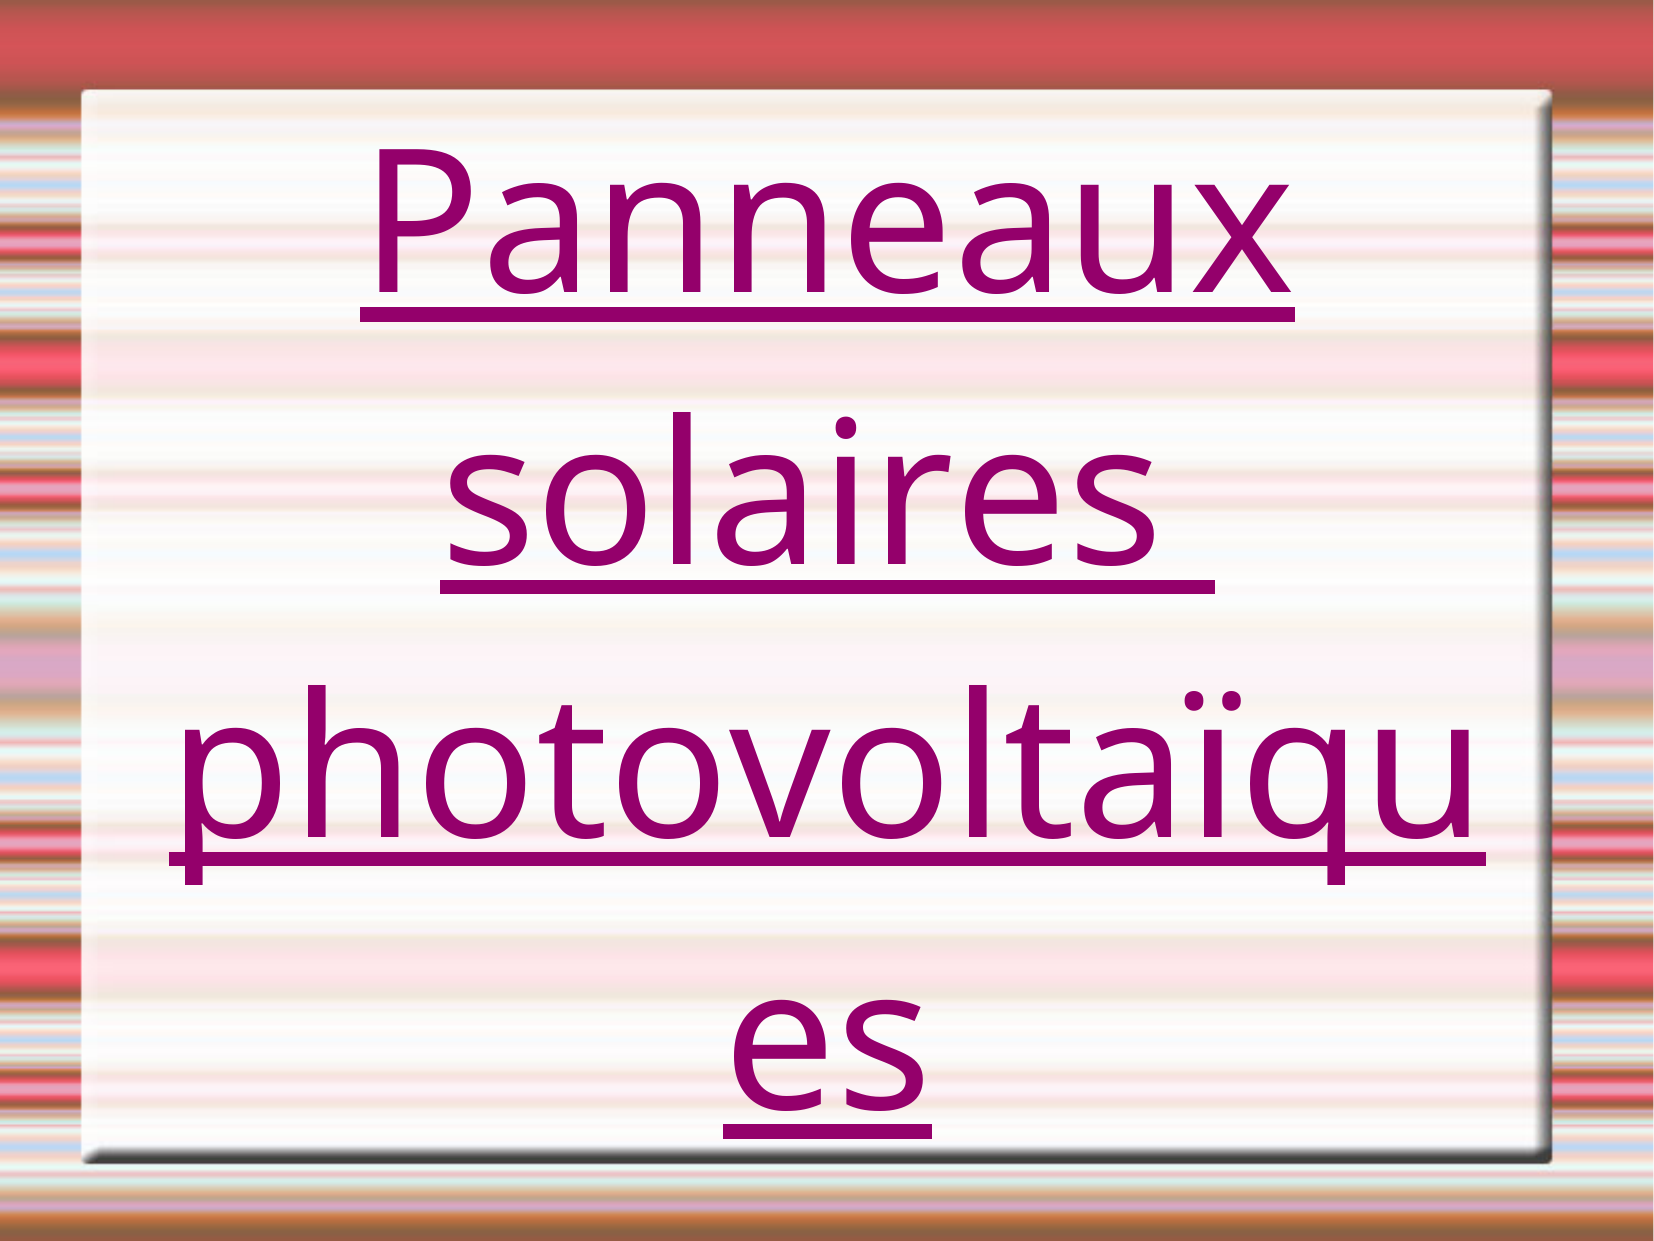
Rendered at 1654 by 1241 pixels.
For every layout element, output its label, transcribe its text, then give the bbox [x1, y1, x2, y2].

subtitle Panneaux solaires photovoltaïques [121, 114, 1534, 1132]
picture [0, 0, 1654, 1241]
